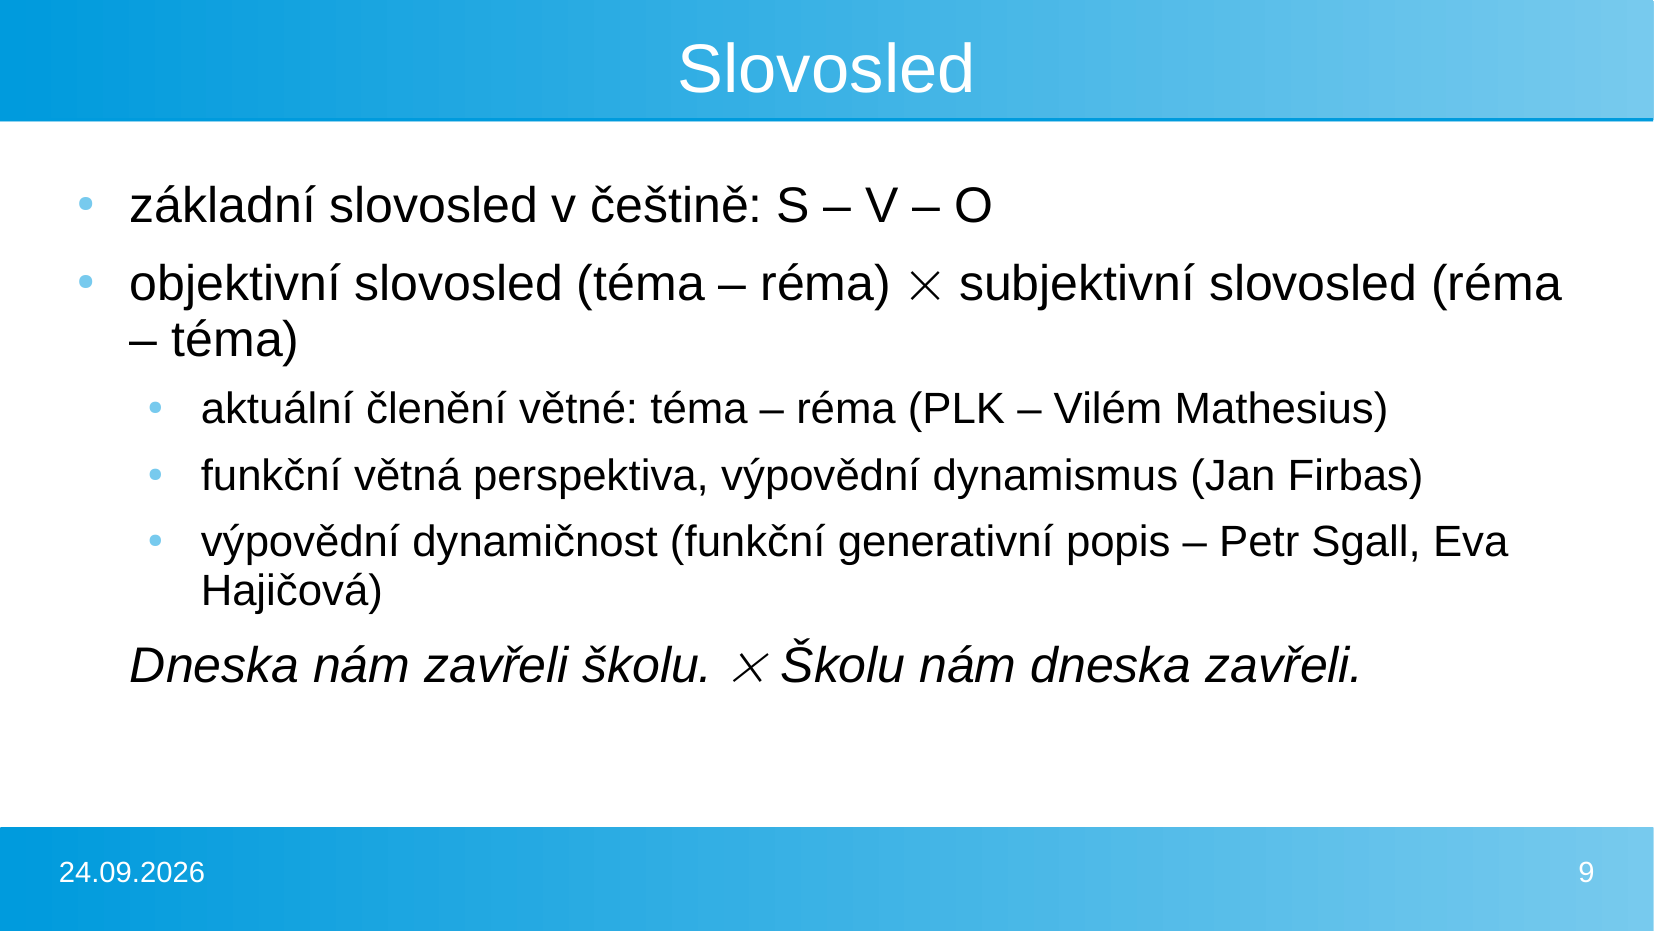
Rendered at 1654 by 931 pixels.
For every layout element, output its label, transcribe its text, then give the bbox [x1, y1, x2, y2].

title Slovosled [59, 29, 1595, 108]
list základní slovosled v češtině: S – V – O objektivní slovosled (téma – réma)  subjektivní slovosled (réma – téma) aktuální členění větné: téma – réma (PLK – Vilém Mathesius) funkční větná perspektiva, výpovědní dynamismus (Jan Firbas) výpovědní dynamičnost (funkční generativní popis – Petr Sgall, Eva Hajičová) Dneska nám zavřeli školu.  Školu nám dneska zavřeli. [59, 177, 1595, 768]
